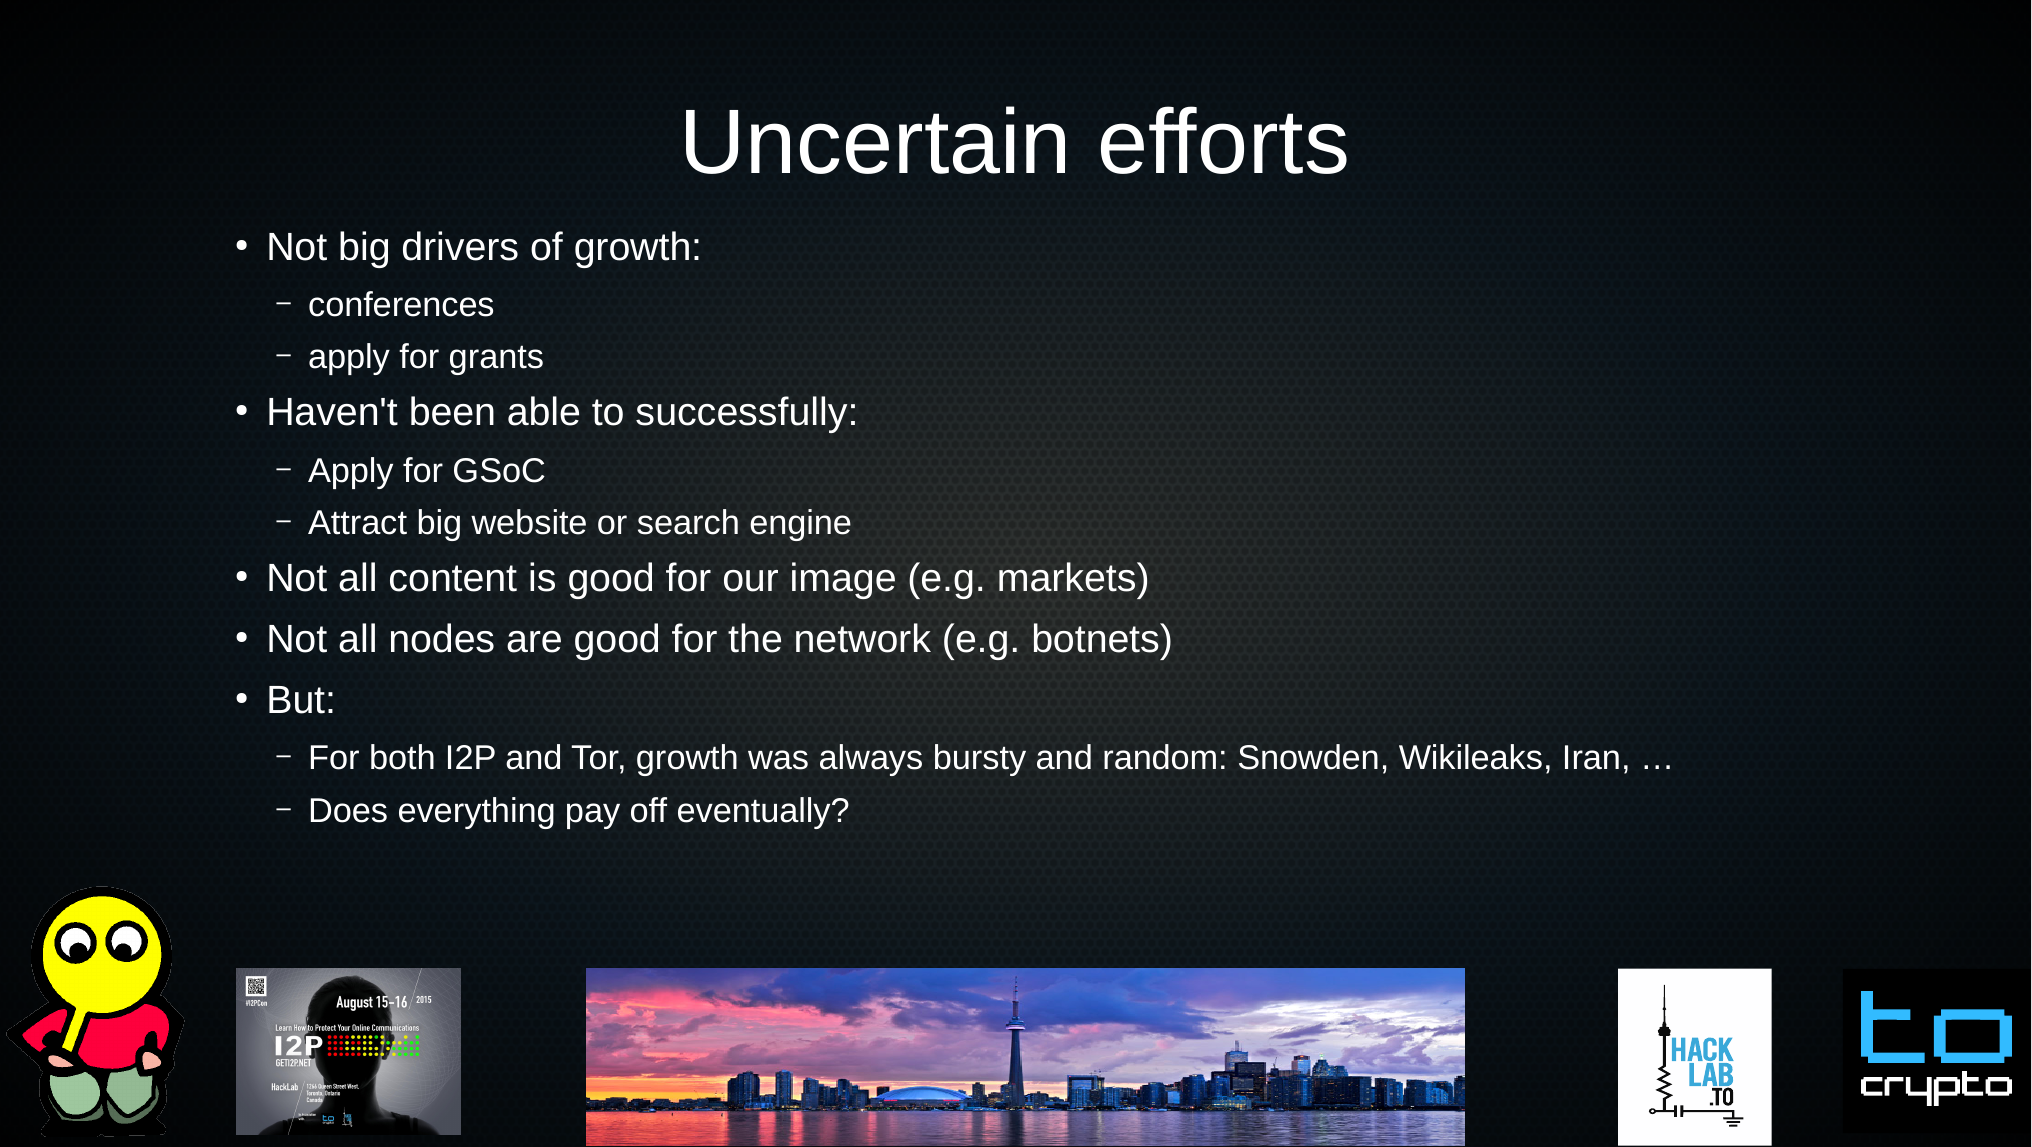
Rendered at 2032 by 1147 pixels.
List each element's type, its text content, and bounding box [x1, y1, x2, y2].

picture [0, 0, 2032, 1147]
list Not big drivers of growth: conferences apply for grants Haven't been able to successfully: Apply for GSoC Attract big website or search engine Not all content is good for our image (e.g. markets) Not all nodes are good for the network (e.g. botnets) But: For both I2P and Tor, growth was always bursty and random: Snowden, Wikileaks, Iran, … Does everything pay off eventually? [224, 224, 1796, 839]
title Uncertain efforts [101, 45, 1930, 237]
